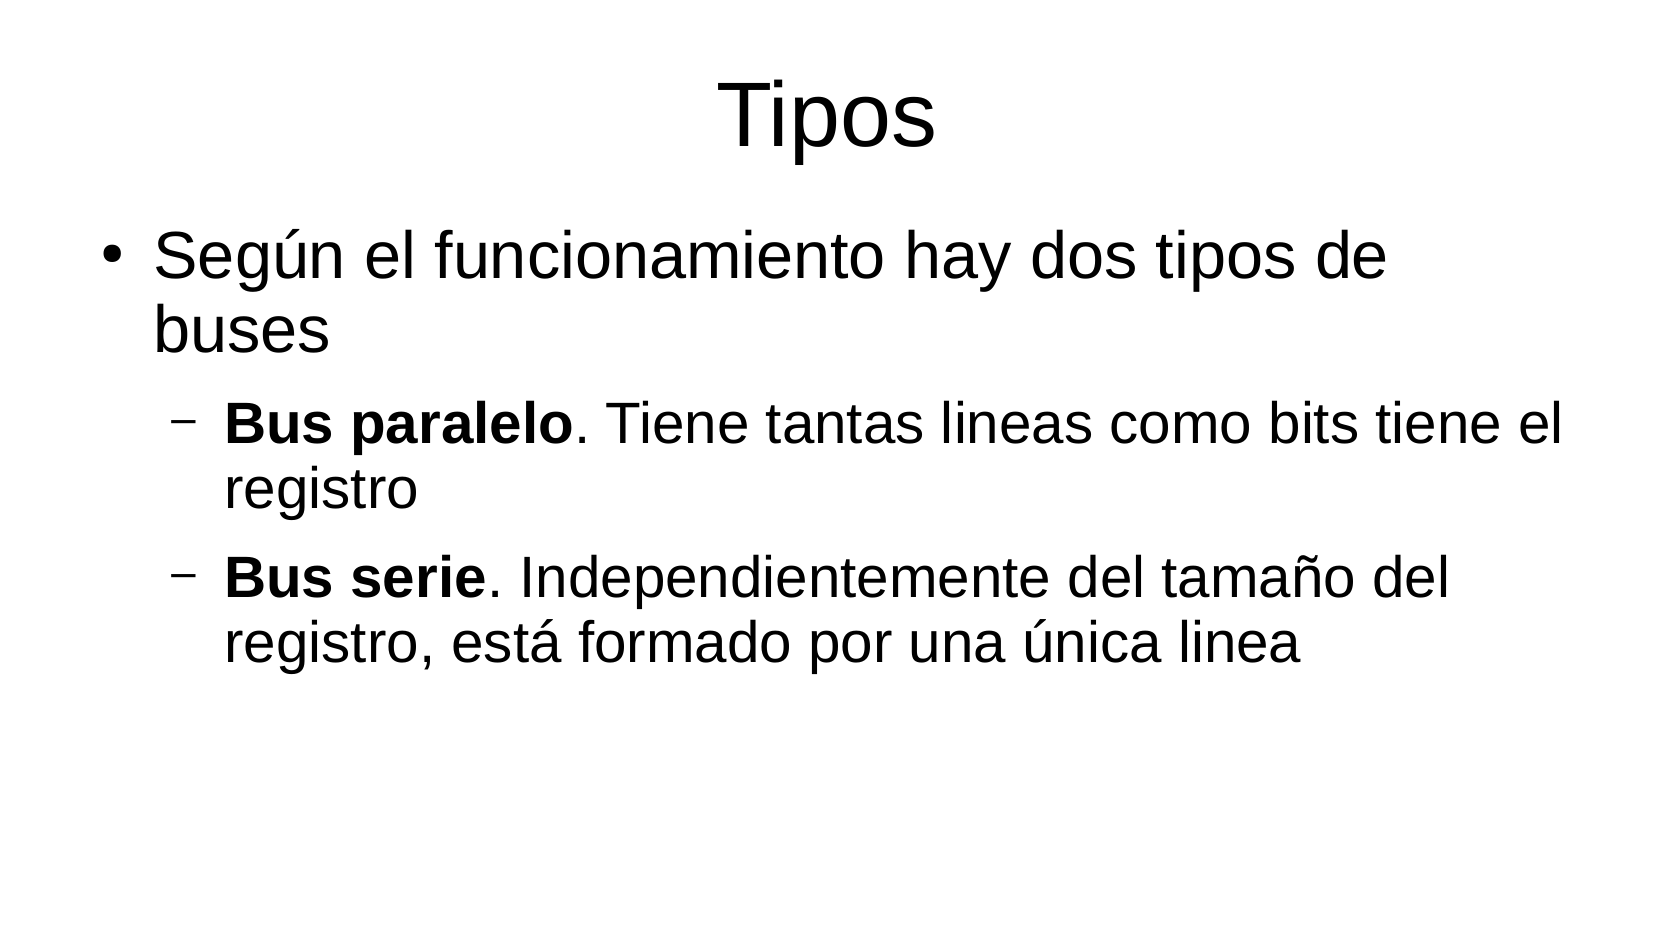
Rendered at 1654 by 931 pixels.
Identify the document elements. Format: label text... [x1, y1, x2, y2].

list Según el funcionamiento hay dos tipos de buses Bus paralelo. Tiene tantas lineas como bits tiene el registro Bus serie. Independientemente del tamaño del registro, está formado por una única linea [82, 217, 1571, 758]
title Tipos [82, 37, 1571, 193]
